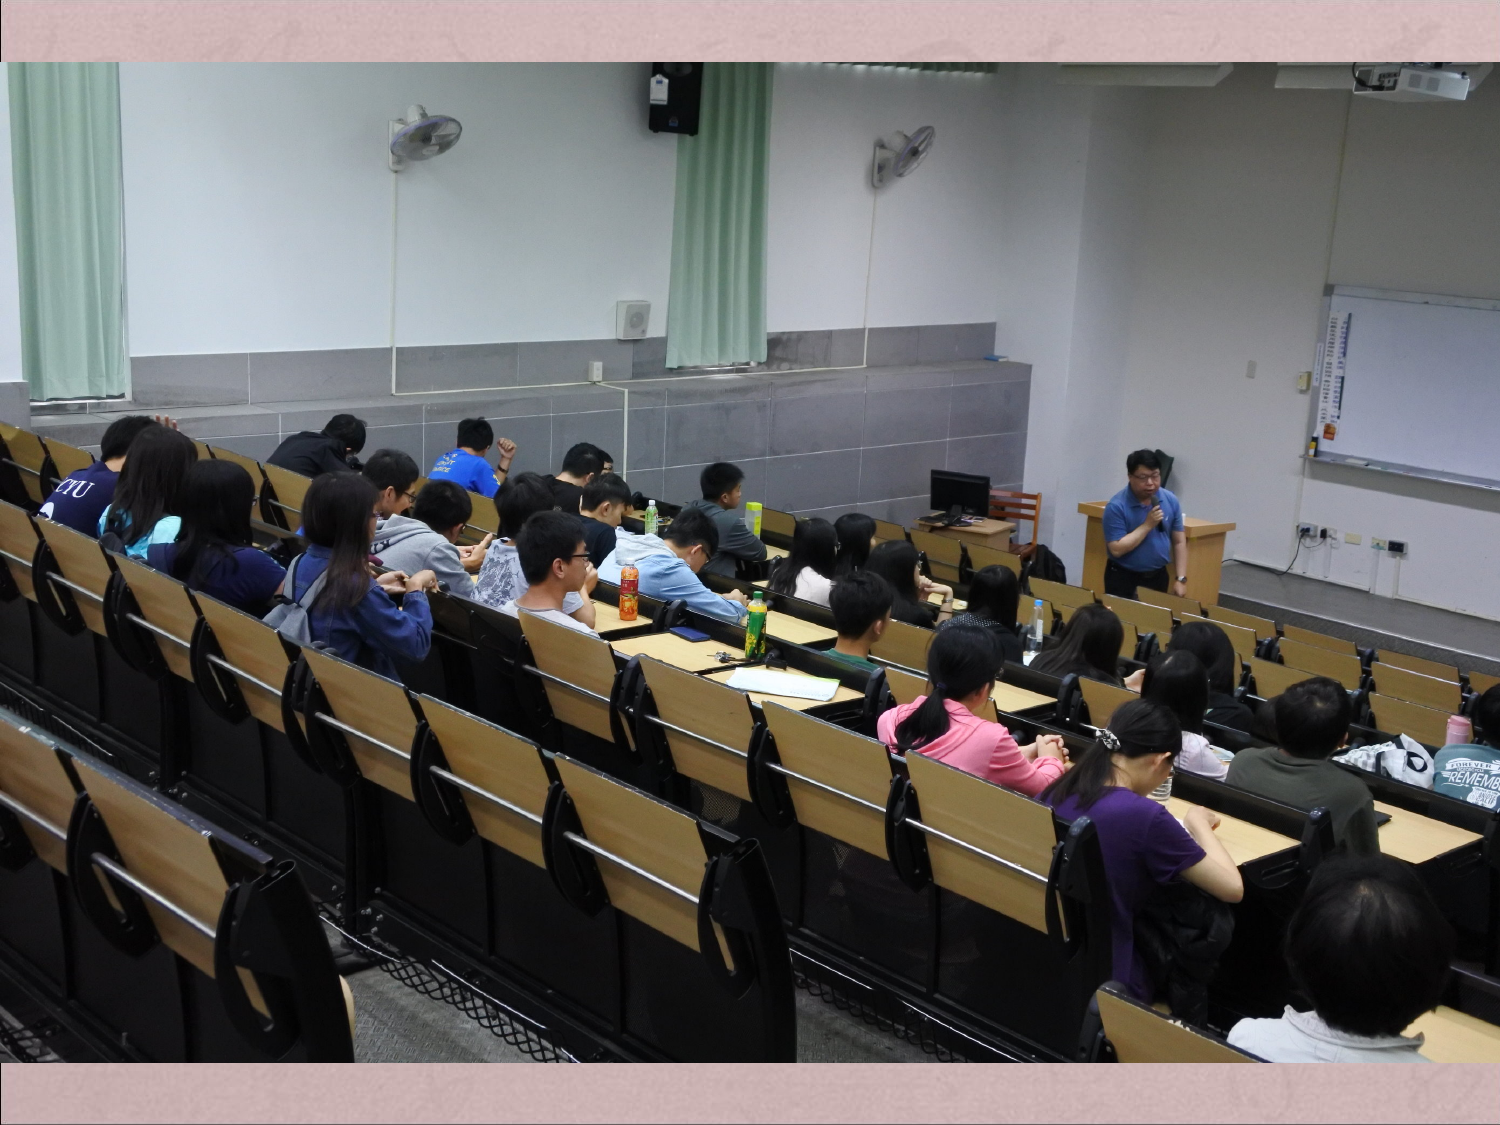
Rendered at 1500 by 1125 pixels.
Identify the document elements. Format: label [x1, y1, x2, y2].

picture [0, 62, 1500, 1063]
